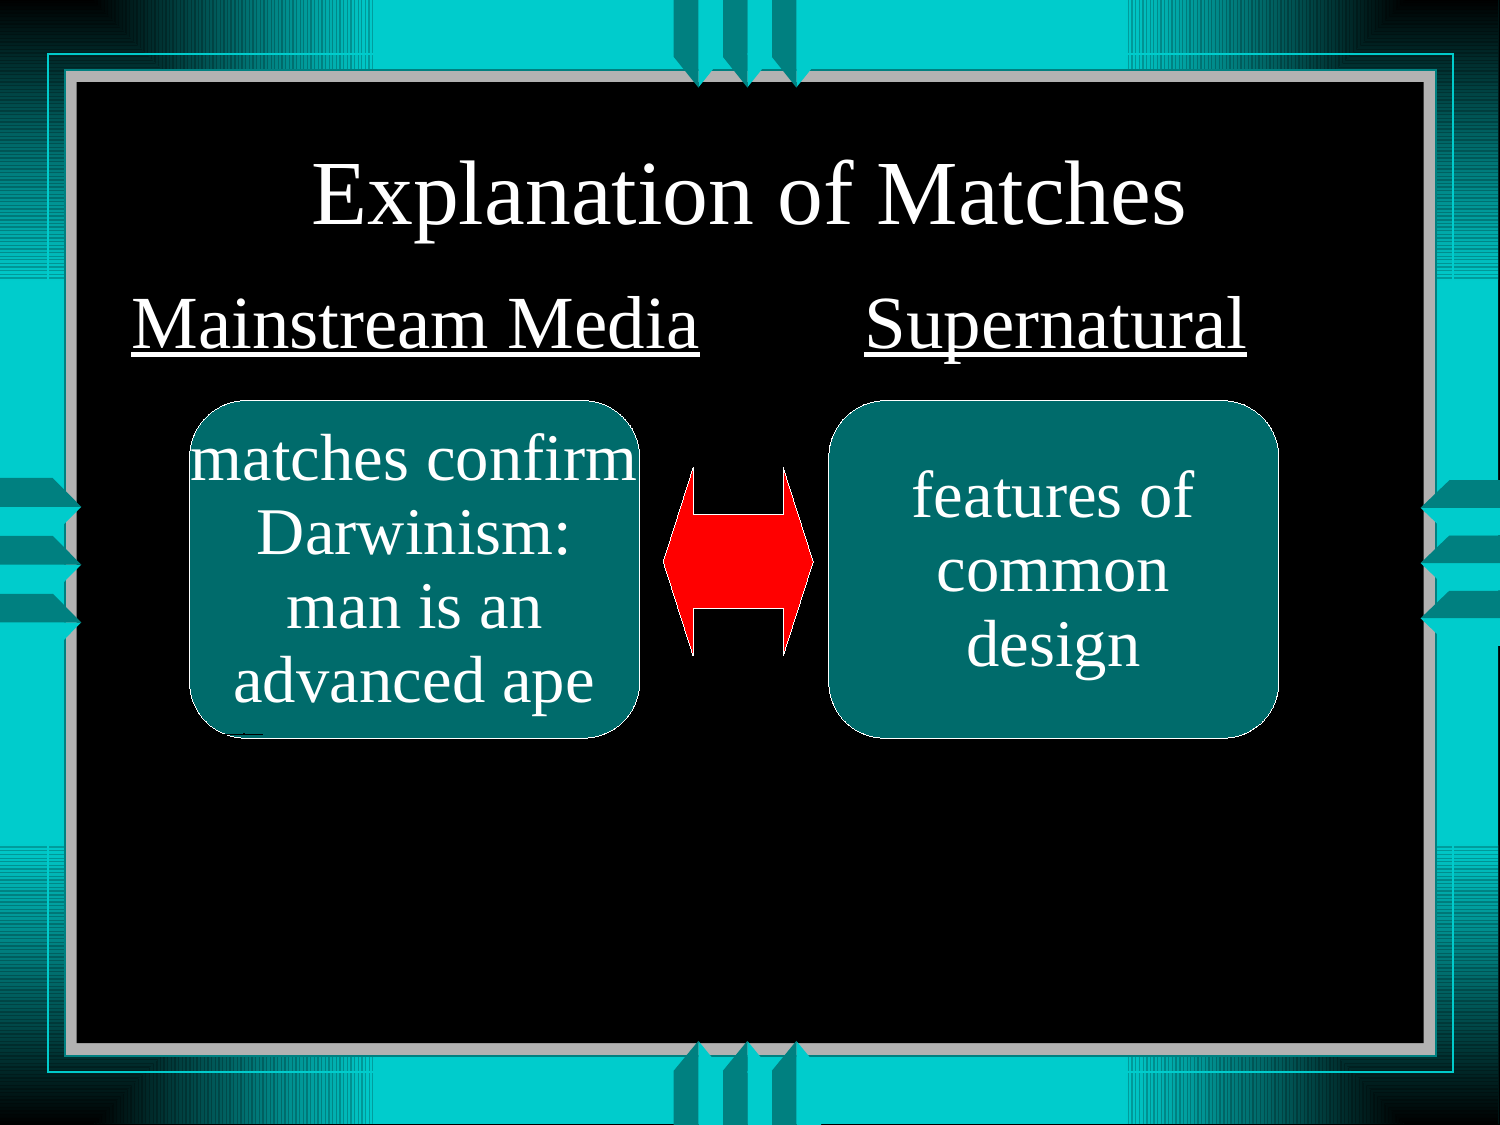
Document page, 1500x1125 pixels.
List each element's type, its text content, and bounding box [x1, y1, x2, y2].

text_box Mainstream Media [116, 274, 717, 373]
text_box [663, 467, 814, 656]
text_box Supernatural [755, 274, 1356, 373]
text_box features of common design [828, 400, 1279, 739]
title Explanation of Matches [112, 99, 1388, 288]
text_box matches confirm Darwinism: man is an advanced ape [189, 400, 640, 739]
